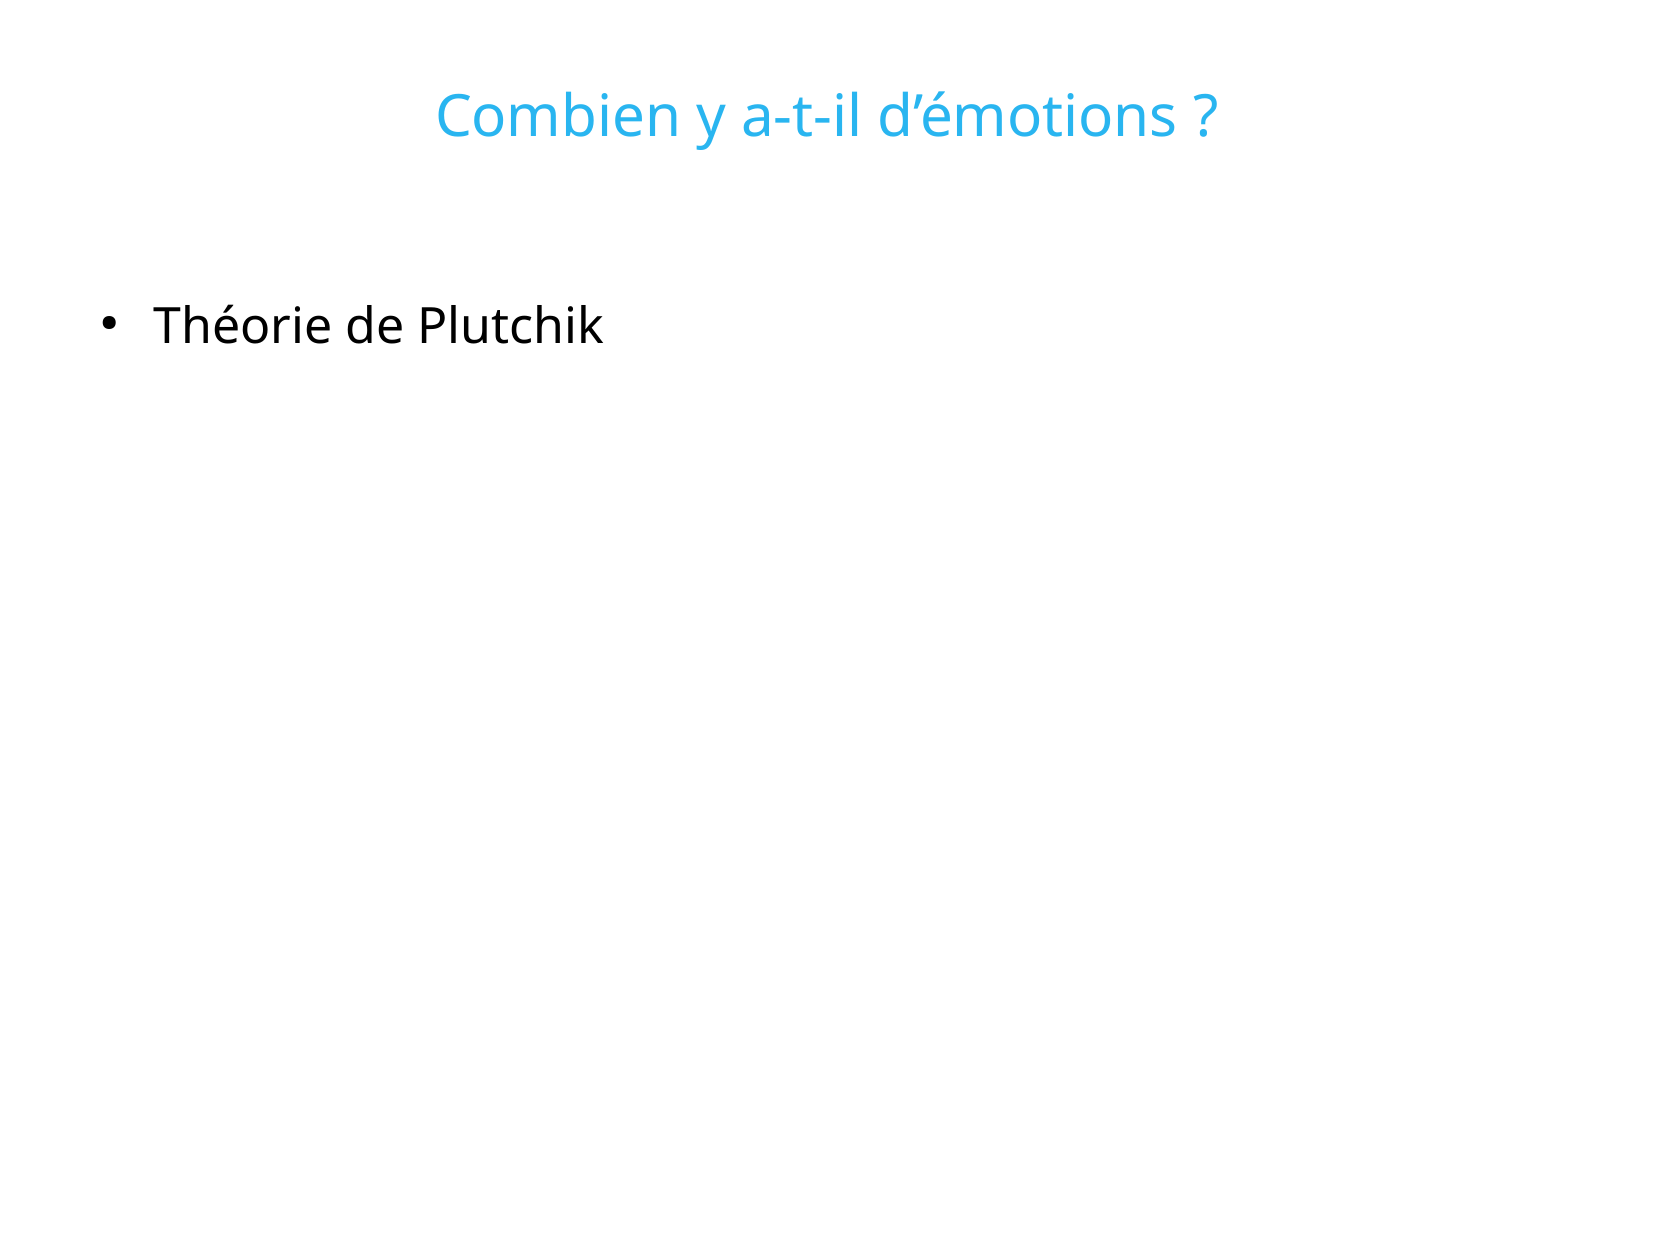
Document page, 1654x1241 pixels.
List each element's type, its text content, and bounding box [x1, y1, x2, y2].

list Théorie de Plutchik [82, 290, 1571, 1010]
title Combien y a-t-il d’émotions ? [82, 49, 1571, 257]
